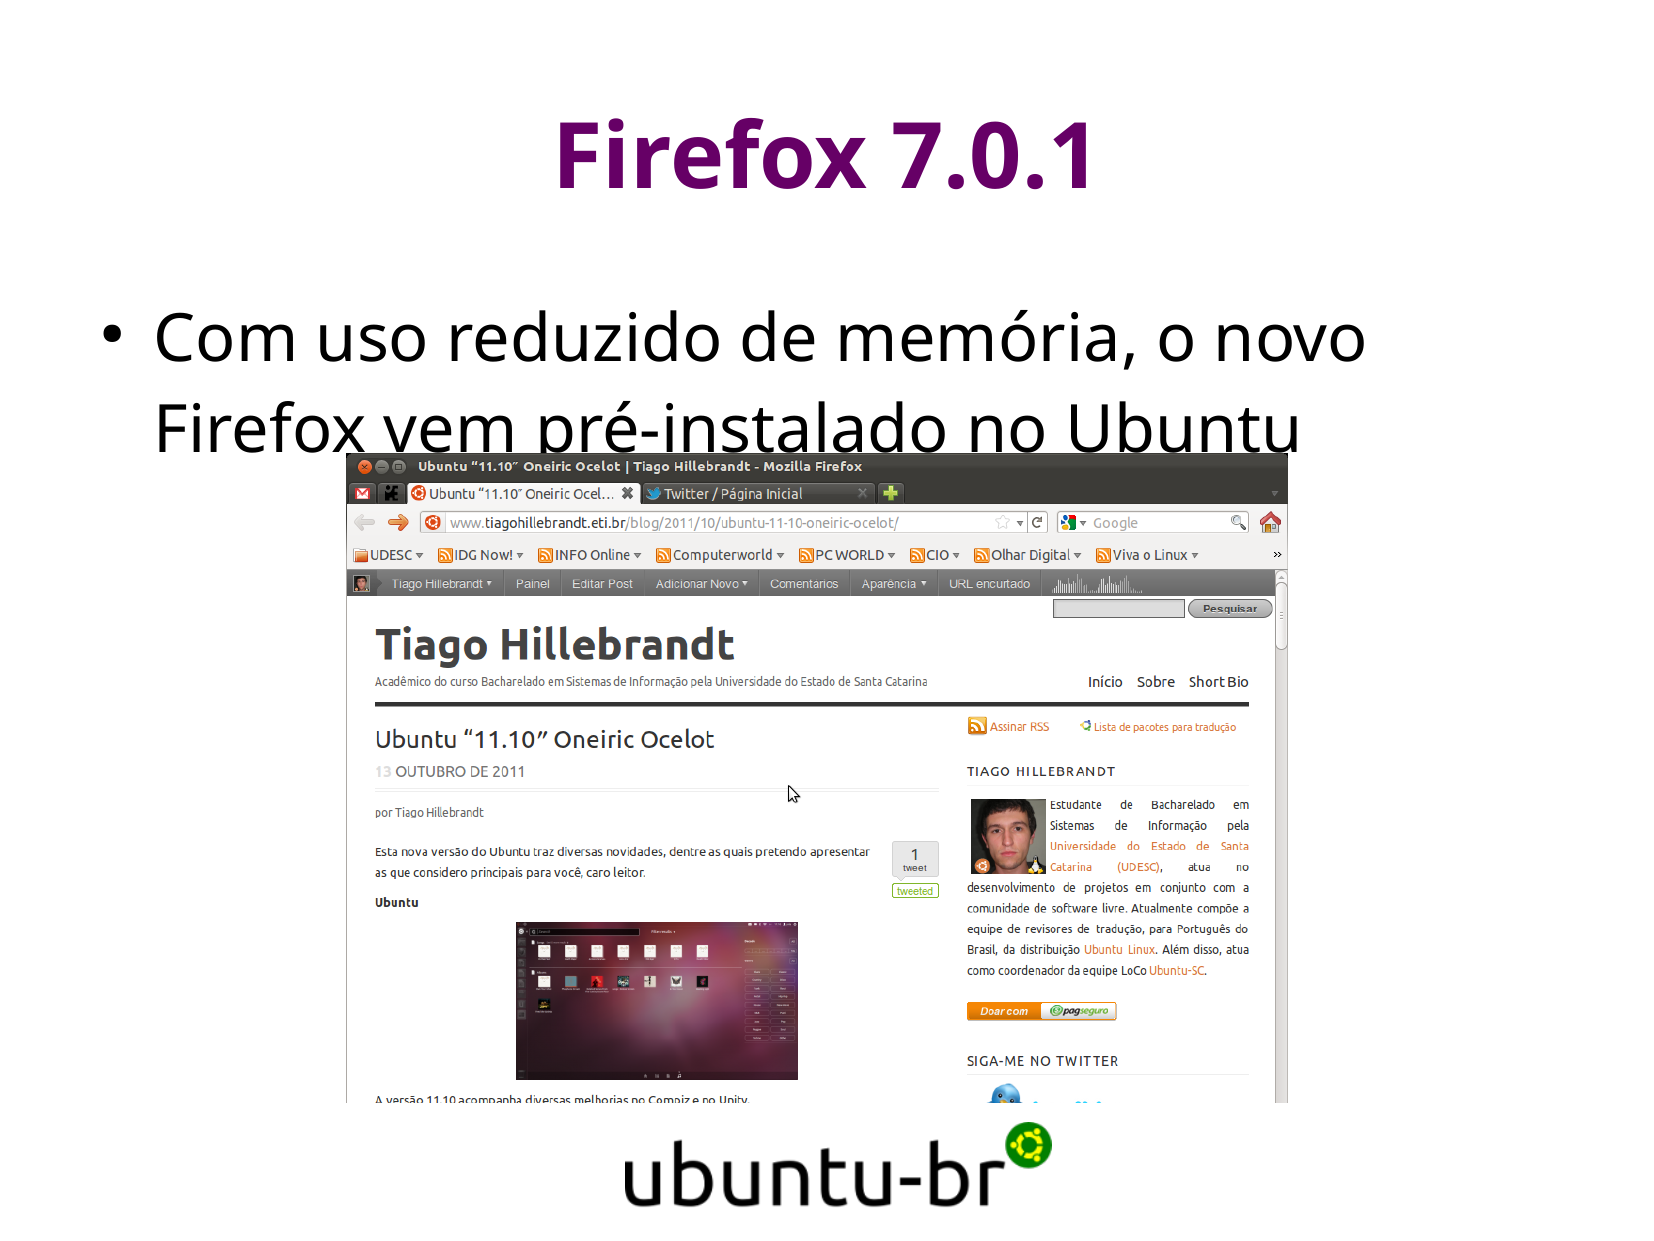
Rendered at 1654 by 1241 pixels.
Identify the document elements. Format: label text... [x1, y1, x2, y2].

picture [625, 1122, 1052, 1223]
title Firefox 7.0.1 [82, 49, 1571, 257]
picture [346, 453, 1288, 1103]
list Com uso reduzido de memória, o novo Firefox vem pré-instalado no Ubuntu [82, 290, 1571, 1109]
